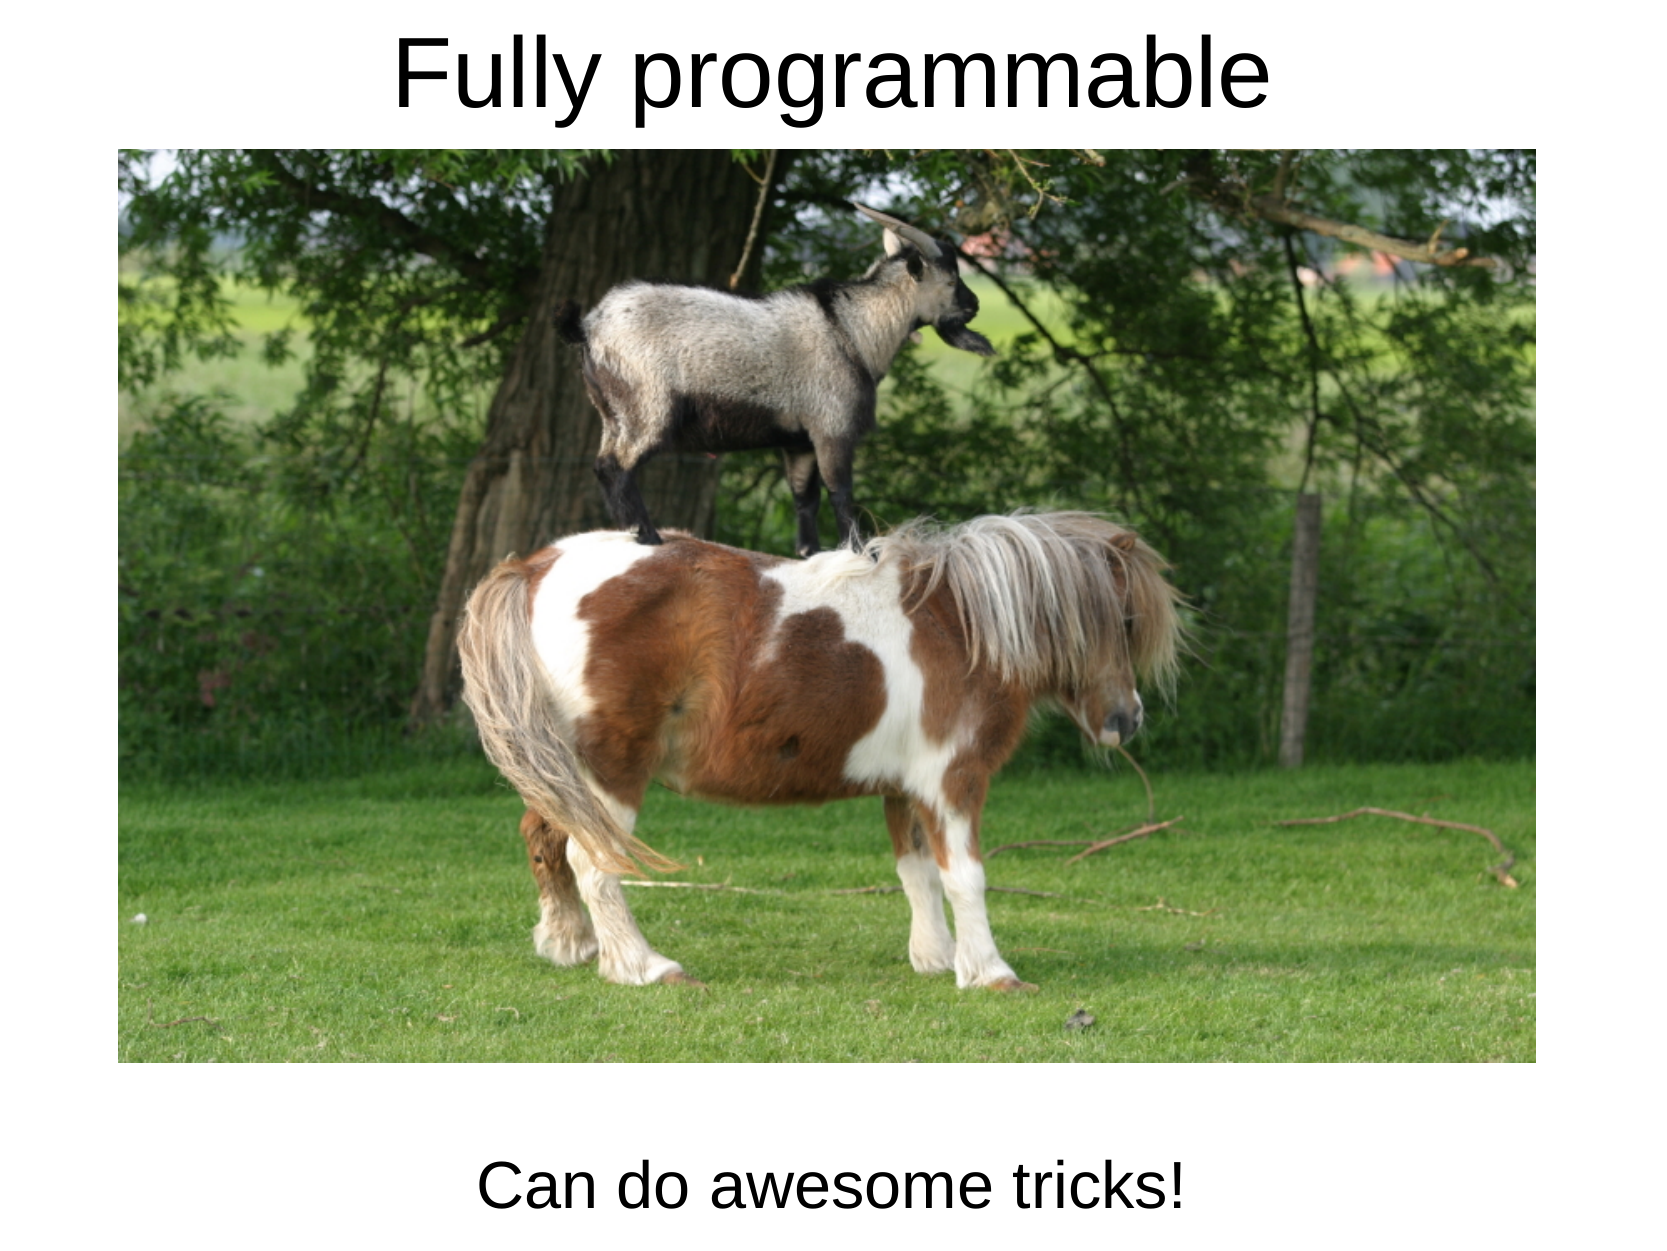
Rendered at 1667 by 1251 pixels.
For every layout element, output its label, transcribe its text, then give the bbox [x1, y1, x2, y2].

title Fully programmable [140, 16, 1525, 216]
picture [118, 149, 1536, 1063]
subtitle Can do awesome tricks! [290, 1147, 1373, 1239]
